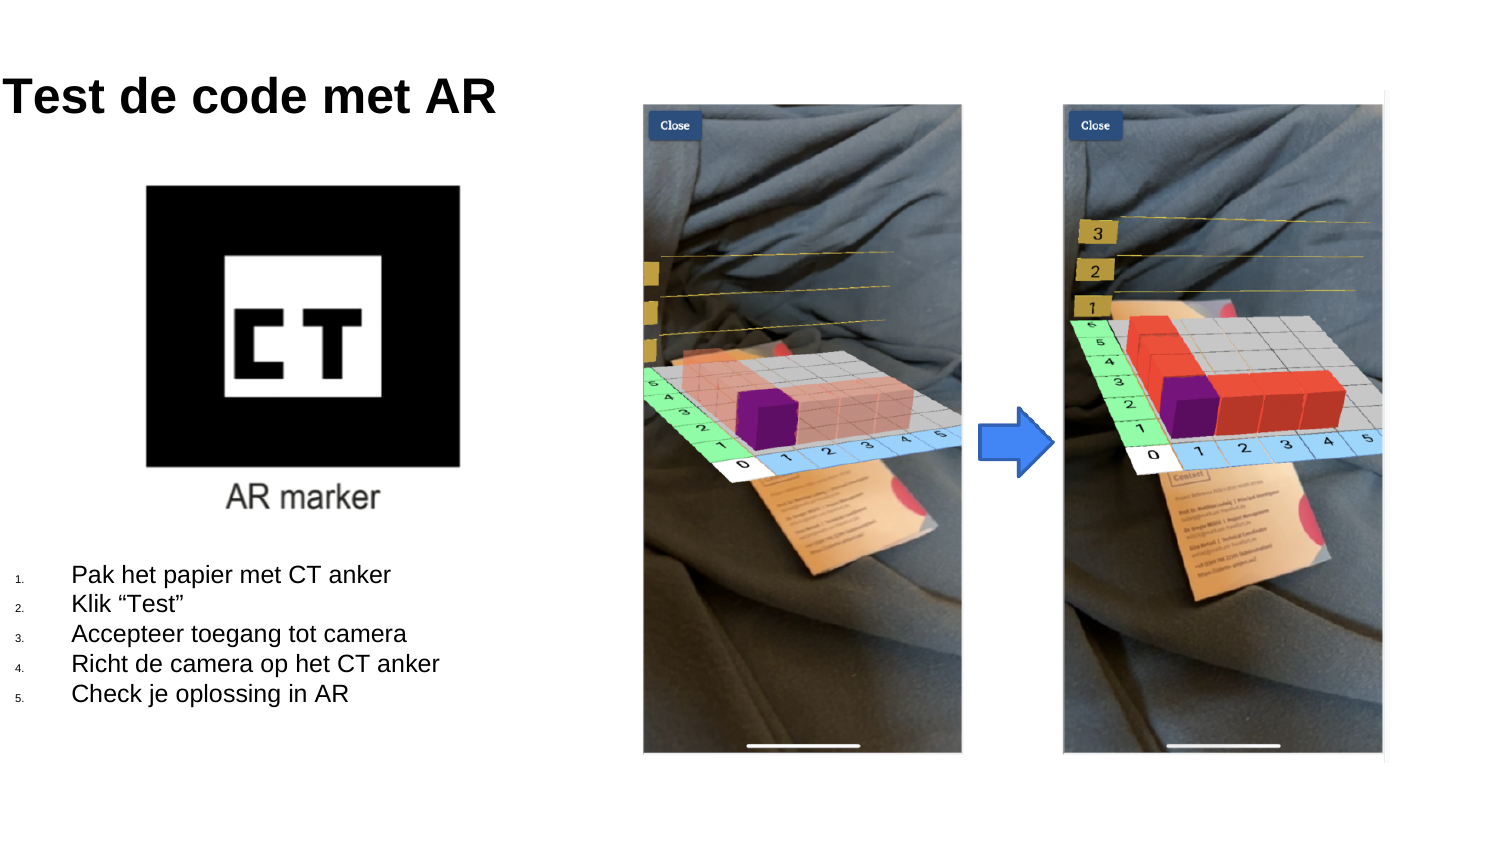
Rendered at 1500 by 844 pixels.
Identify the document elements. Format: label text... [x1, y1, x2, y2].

picture [638, 90, 1390, 763]
text_box Test de code met AR [0, 55, 639, 294]
picture [131, 166, 476, 532]
text_box Pak het papier met CT anker Klik “Test” Accepteer toegang tot camera Richt de camera op het CT anker Check je oplossing in AR [0, 550, 638, 718]
